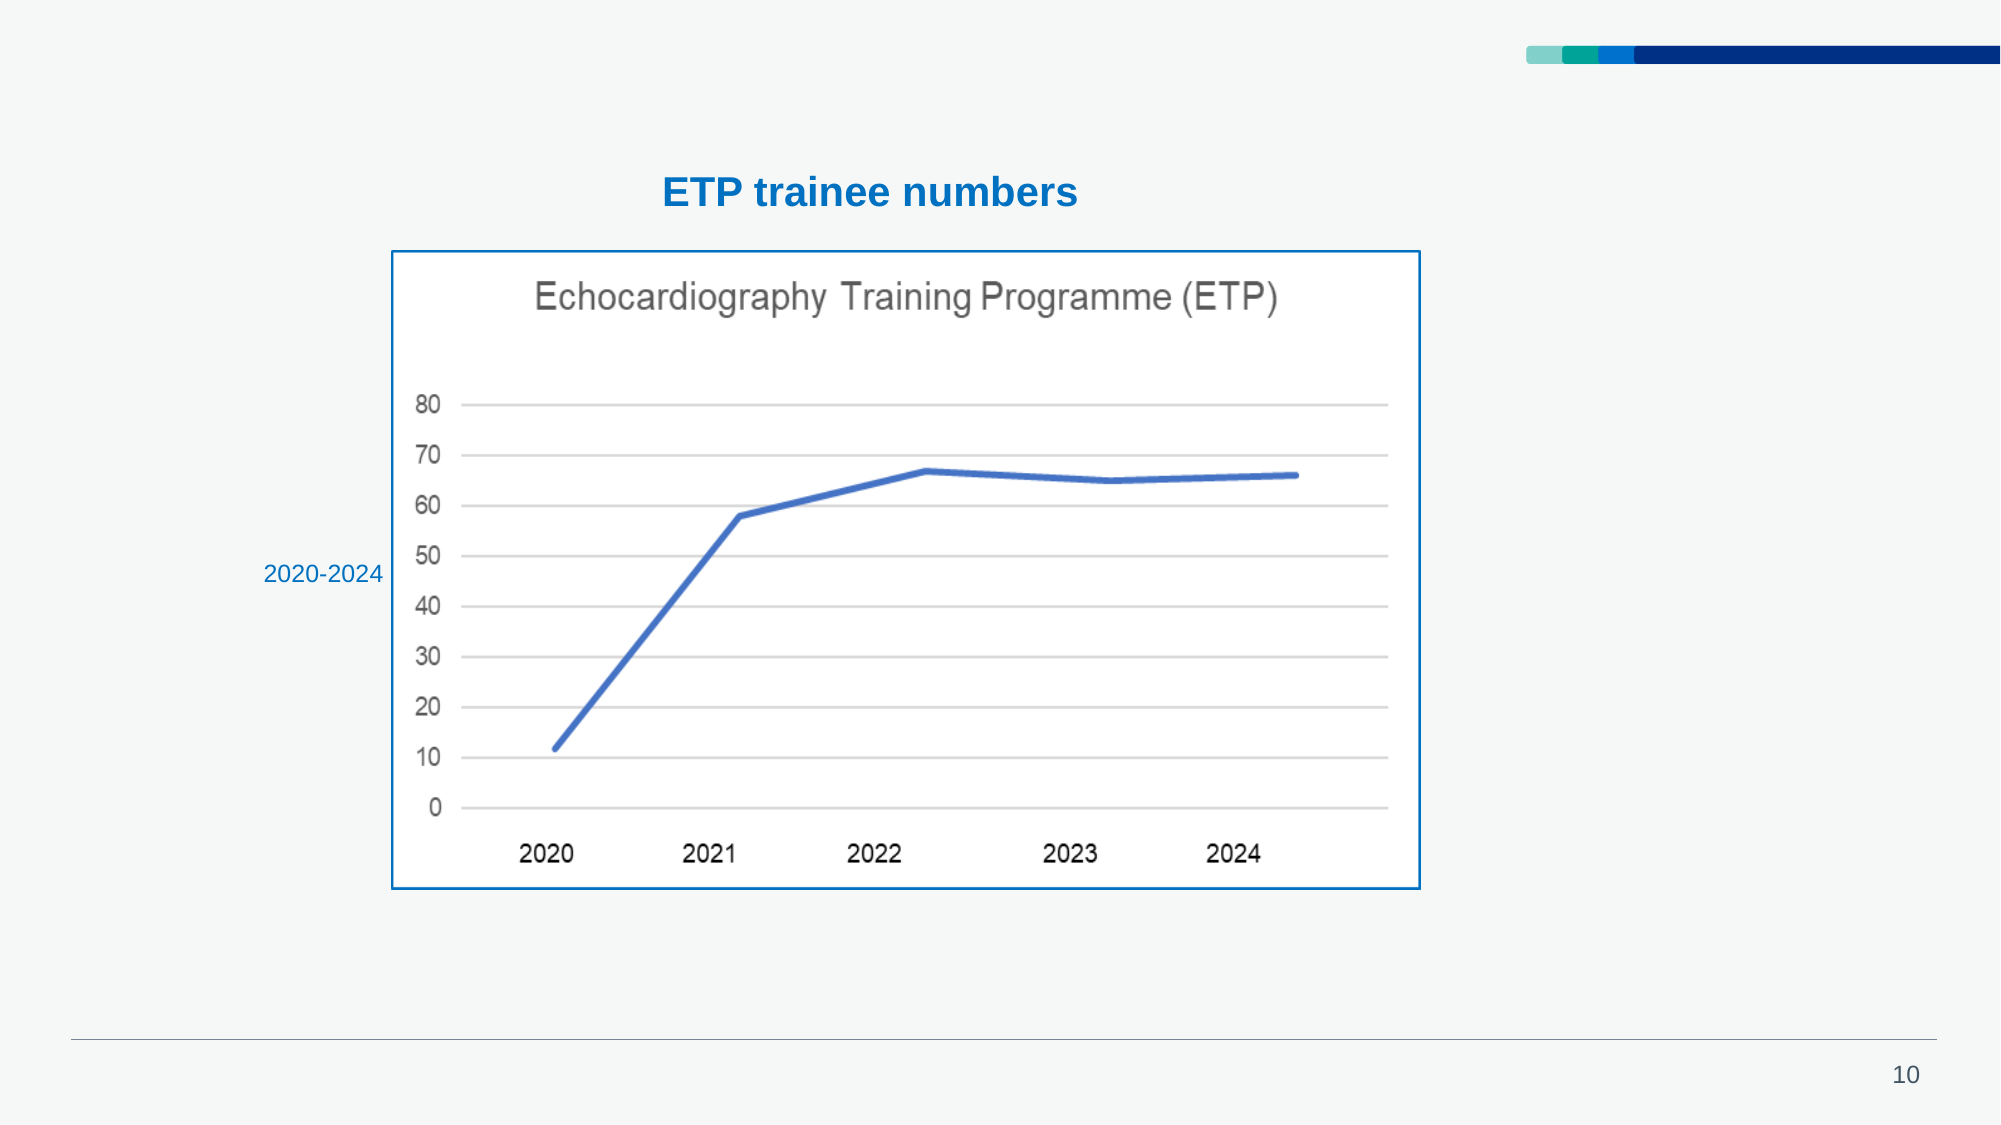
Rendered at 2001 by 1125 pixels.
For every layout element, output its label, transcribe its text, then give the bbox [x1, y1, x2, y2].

picture [391, 250, 1421, 890]
text_box 2020-2024 [248, 549, 409, 596]
text_box ETP trainee numbers [647, 157, 1165, 223]
